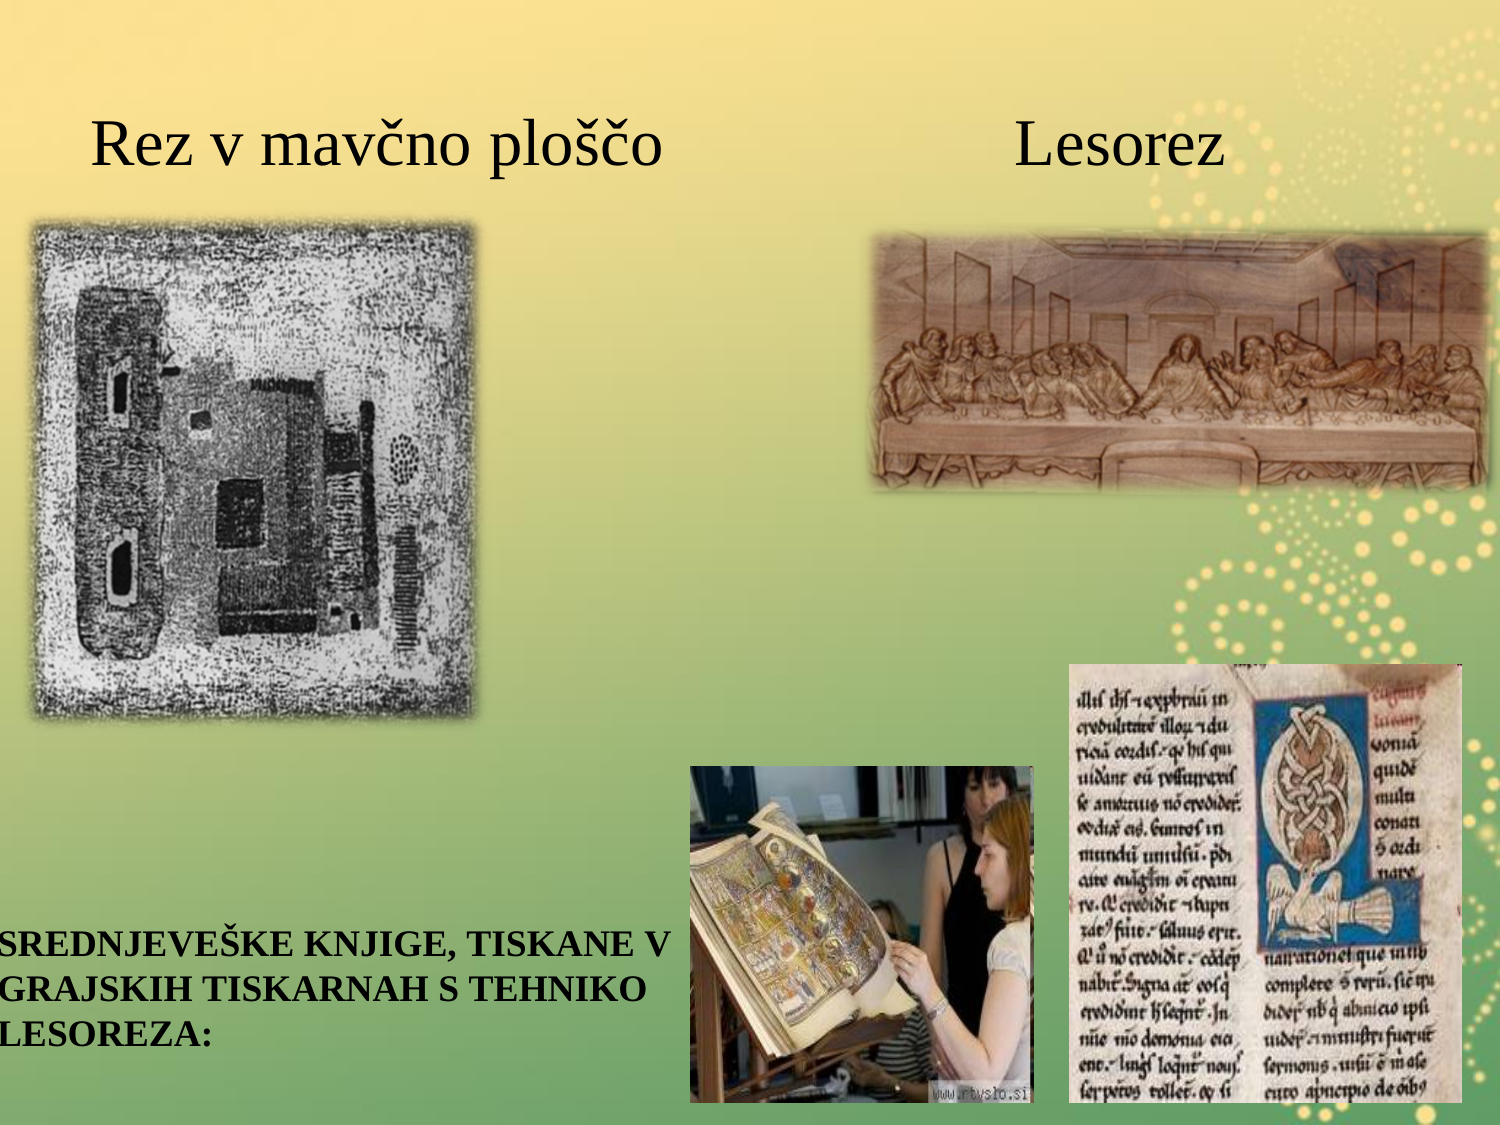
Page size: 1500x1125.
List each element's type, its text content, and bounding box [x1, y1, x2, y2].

title Rez v mavčno ploščo Lesorez [75, 45, 1426, 233]
picture [0, 0, 1500, 1125]
text_box [17, 208, 491, 735]
text_box SREDNJEVEŠKE KNJIGE, TISKANE V GRAJSKIH TISKARNAH S TEHNIKO LESOREZA: [0, 910, 836, 1062]
